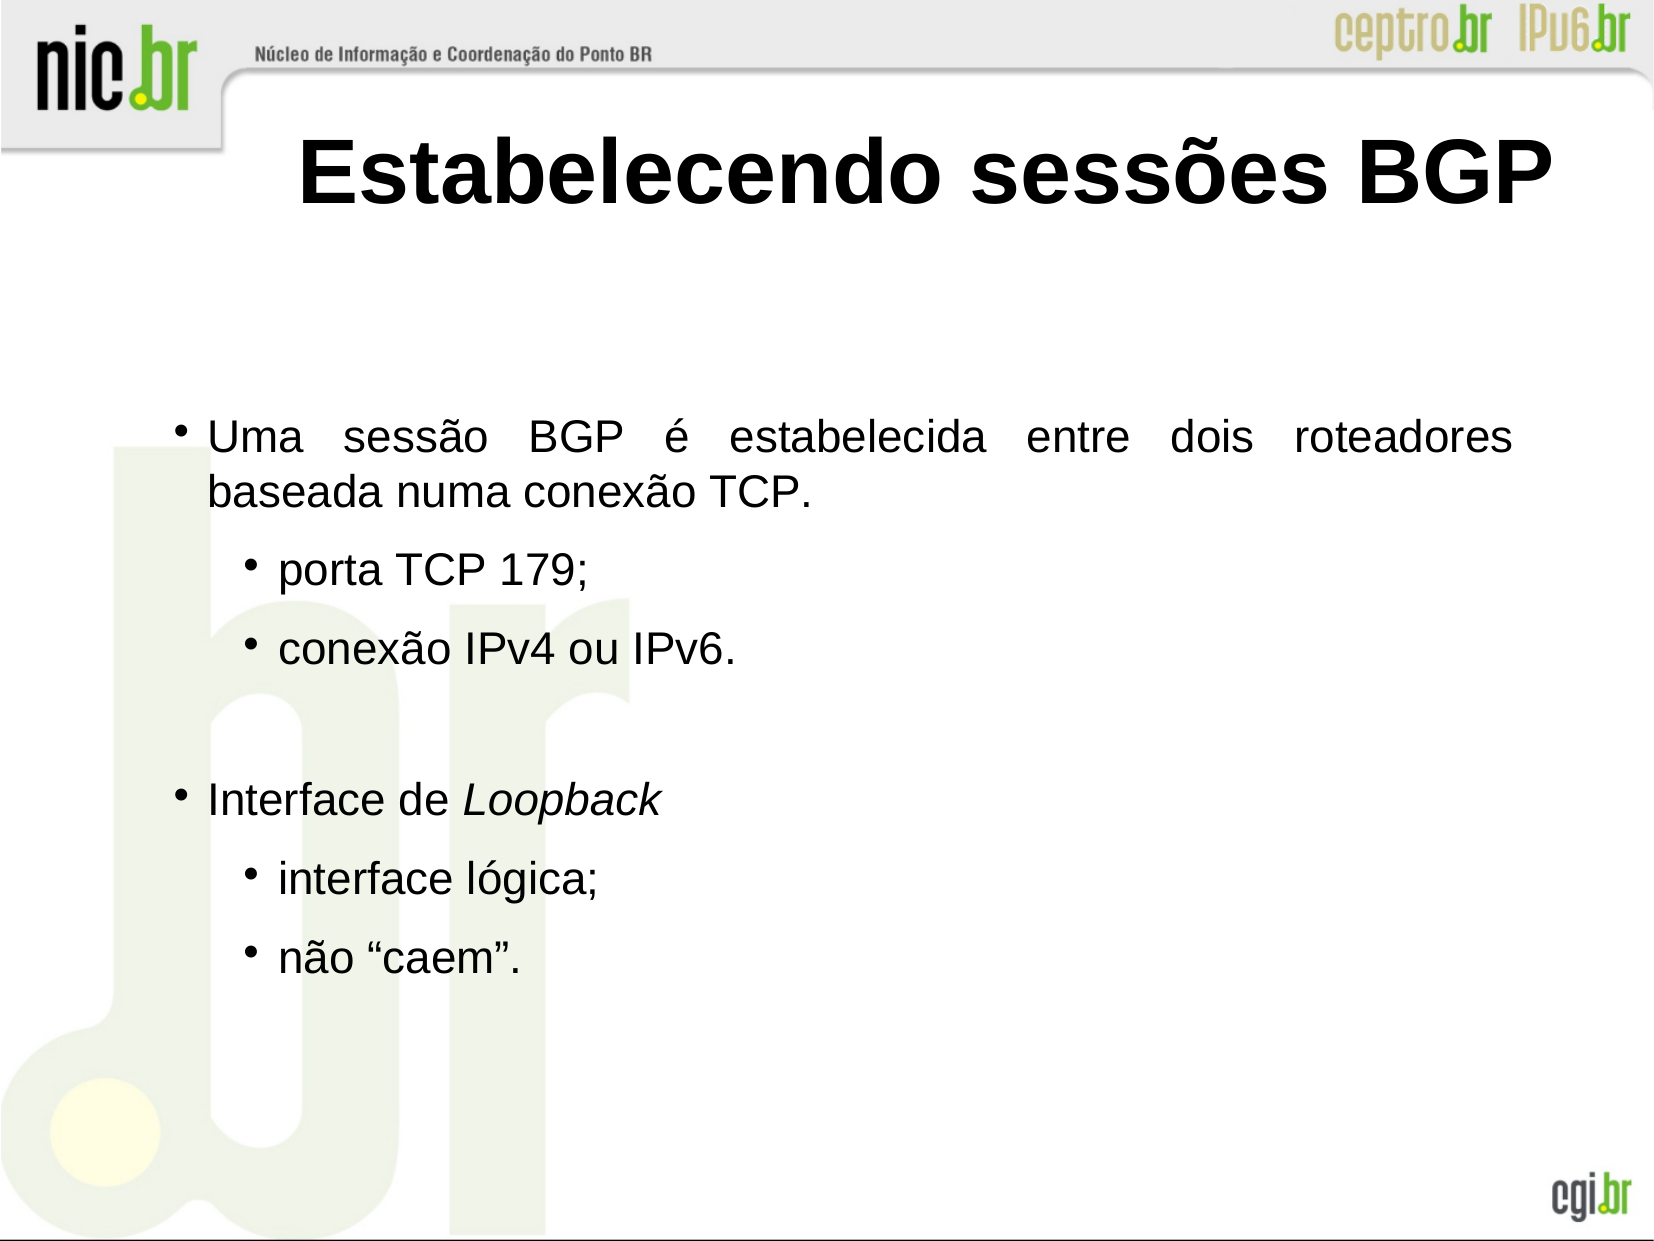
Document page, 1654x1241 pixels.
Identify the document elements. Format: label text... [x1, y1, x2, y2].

picture [0, 0, 1654, 1241]
text_box Uma sessão BGP é estabelecida entre dois roteadores baseada numa conexão TCP. porta TCP 179; conexão IPv4 ou IPv6. Interface de Loopback interface lógica; não “caem”. [124, 396, 1530, 537]
text_box Estabelecendo sessões BGP [188, 97, 1654, 216]
